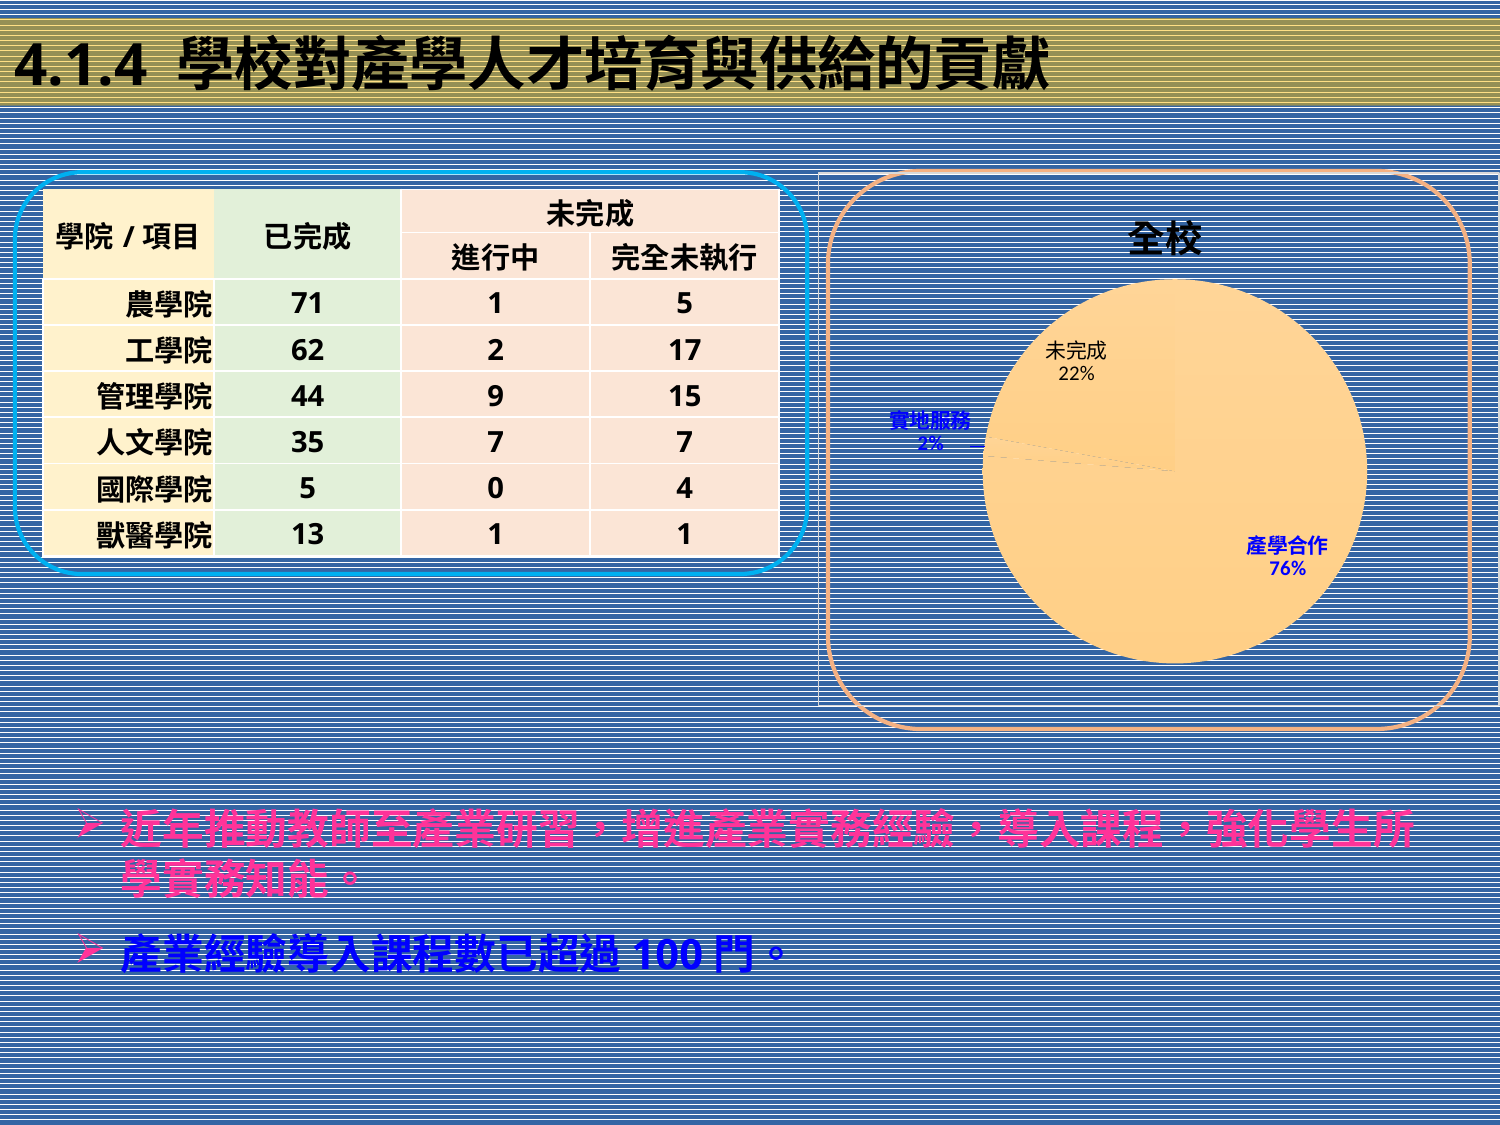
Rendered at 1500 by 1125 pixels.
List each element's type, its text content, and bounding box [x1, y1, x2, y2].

table_cell 1 [591, 511, 778, 555]
table_cell 13 [215, 511, 400, 555]
table_cell 71 [215, 280, 400, 324]
text_box 4.1.4 學校對產學人才培育與供給的貢獻 [0, 19, 1500, 105]
table_cell 進行中 [402, 233, 589, 278]
table_cell 1 [402, 511, 589, 555]
table_cell 9 [402, 372, 589, 416]
table_cell 7 [591, 418, 778, 463]
table_cell 7 [402, 418, 589, 463]
table_cell 5 [215, 464, 400, 509]
table_cell 完全未執行 [591, 233, 778, 278]
table_cell 1 [402, 280, 589, 324]
table_cell 獸醫學院 [44, 511, 213, 555]
chart [817, 172, 1500, 707]
table_cell 4 [591, 464, 778, 509]
table_cell 5 [591, 280, 778, 324]
table_cell 35 [215, 418, 400, 463]
table_cell 0 [402, 464, 589, 509]
table_header 已完成 [214, 189, 400, 278]
table_header 未完成 [402, 190, 778, 232]
table_cell 農學院 [44, 280, 213, 324]
table_cell 工學院 [44, 326, 213, 370]
table_cell 62 [215, 326, 400, 370]
text_box 近年推動教師至產業研習，增進產業實務經驗，導入課程，強化學生所學實務知能。 產業經驗導入課程數已超過100門。 [58, 795, 1470, 986]
table_cell 44 [215, 372, 400, 416]
table_cell 17 [591, 326, 778, 370]
table_cell 2 [402, 326, 589, 370]
table_cell 人文學院 [44, 418, 213, 463]
table_cell 管理學院 [44, 372, 213, 416]
table_cell 15 [591, 372, 778, 416]
table_header 學院/項目 [43, 189, 214, 278]
table_cell 國際學院 [44, 464, 213, 509]
